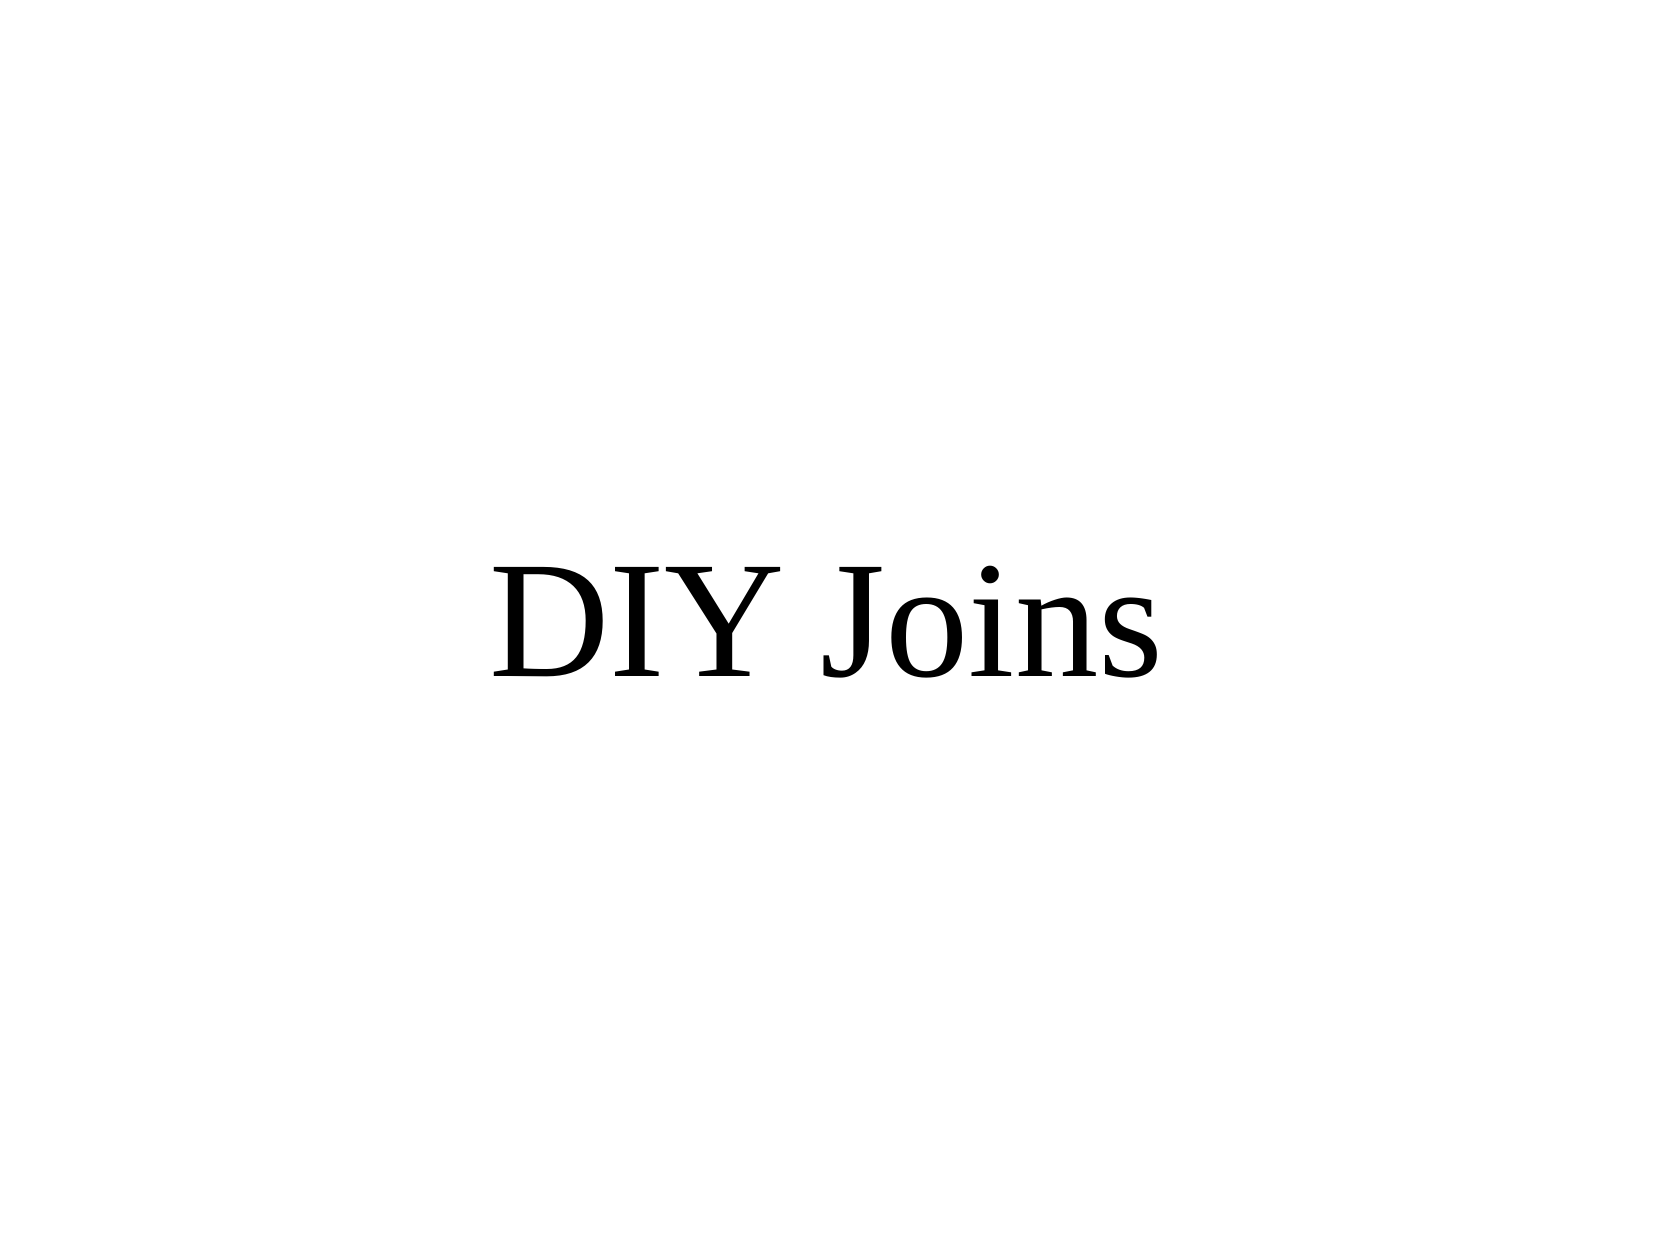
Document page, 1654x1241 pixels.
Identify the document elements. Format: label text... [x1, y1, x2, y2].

title DIY Joins [0, 516, 1654, 724]
